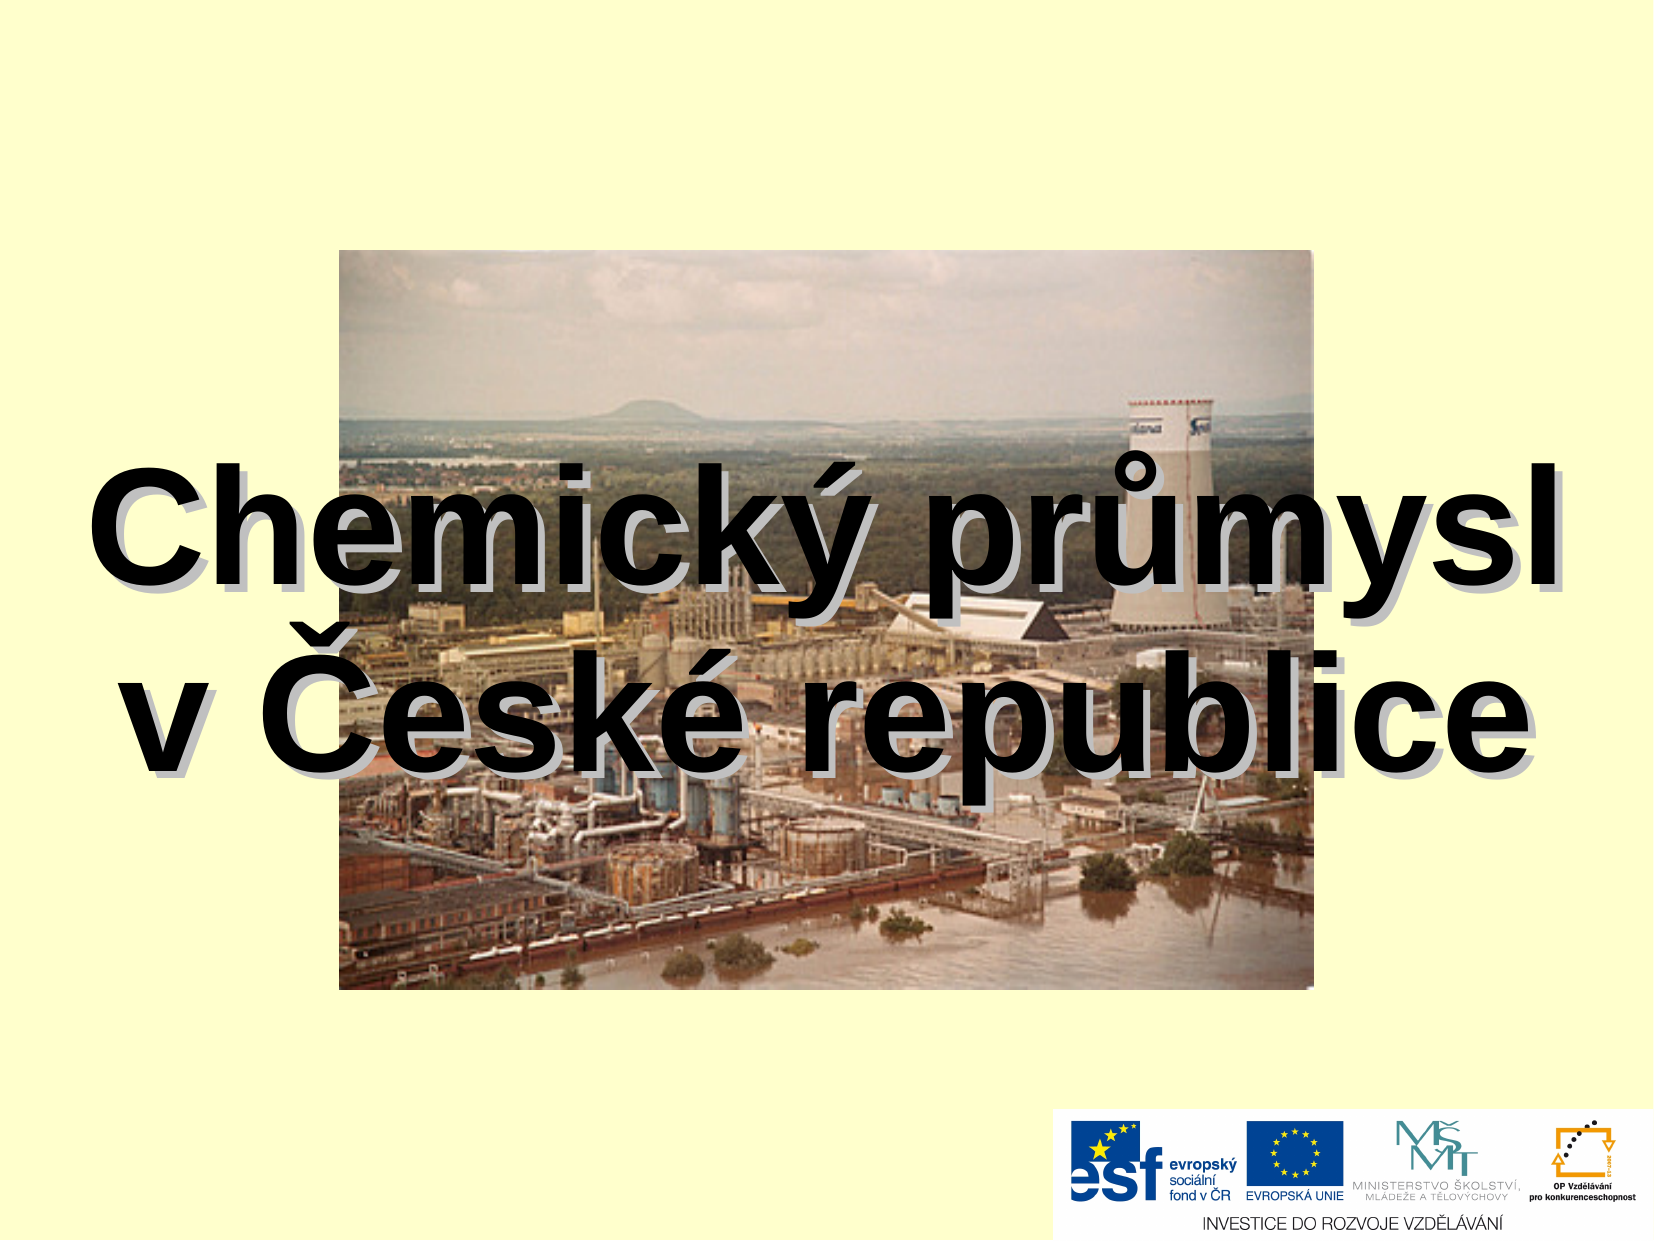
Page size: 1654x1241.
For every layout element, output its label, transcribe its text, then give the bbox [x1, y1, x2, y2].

subtitle Chemický průmysl v České republice [82, 210, 1571, 1030]
picture [1053, 1109, 1654, 1241]
